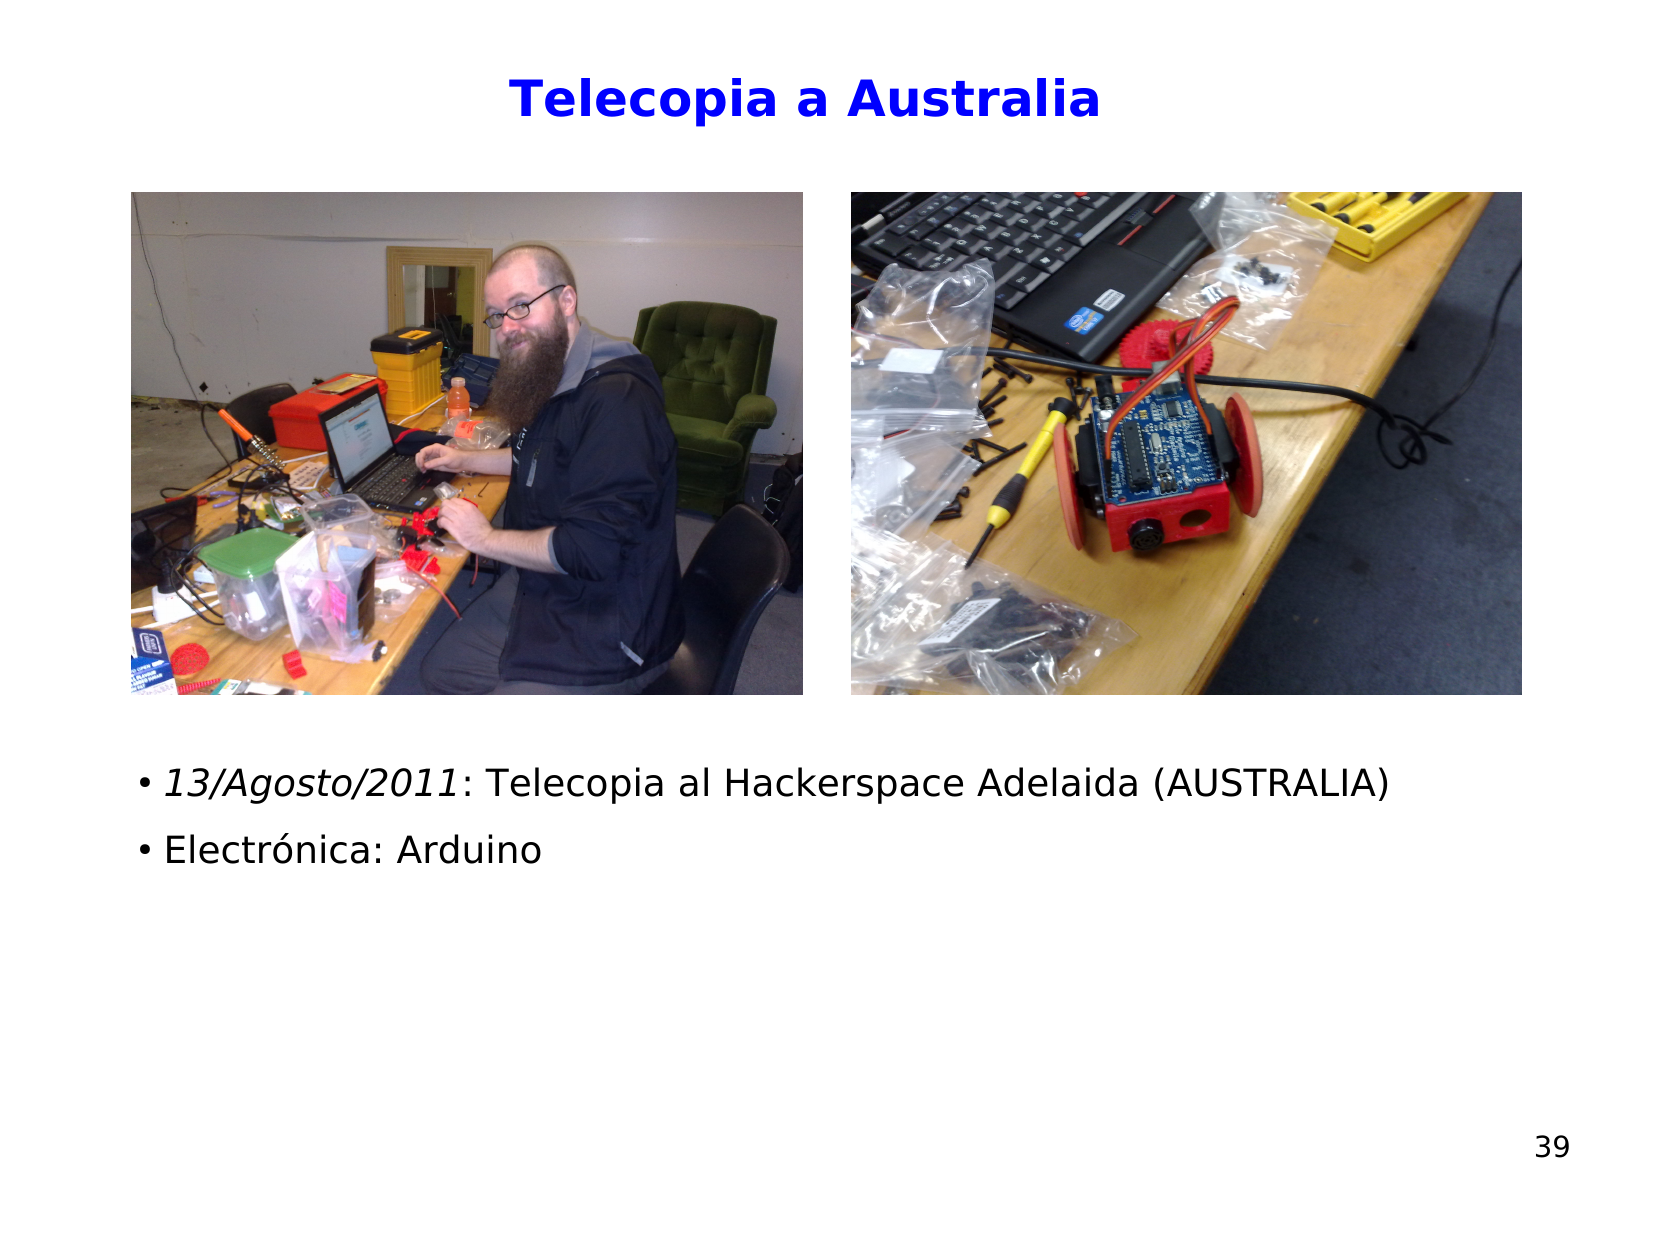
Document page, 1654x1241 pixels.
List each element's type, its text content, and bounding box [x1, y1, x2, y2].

picture [131, 192, 803, 696]
text_box 13/Agosto/2011: Telecopia al Hackerspace Adelaida (AUSTRALIA) Electrónica: Arduino [123, 754, 1434, 885]
picture [851, 192, 1522, 696]
text_box Telecopia a Australia [494, 63, 1118, 137]
